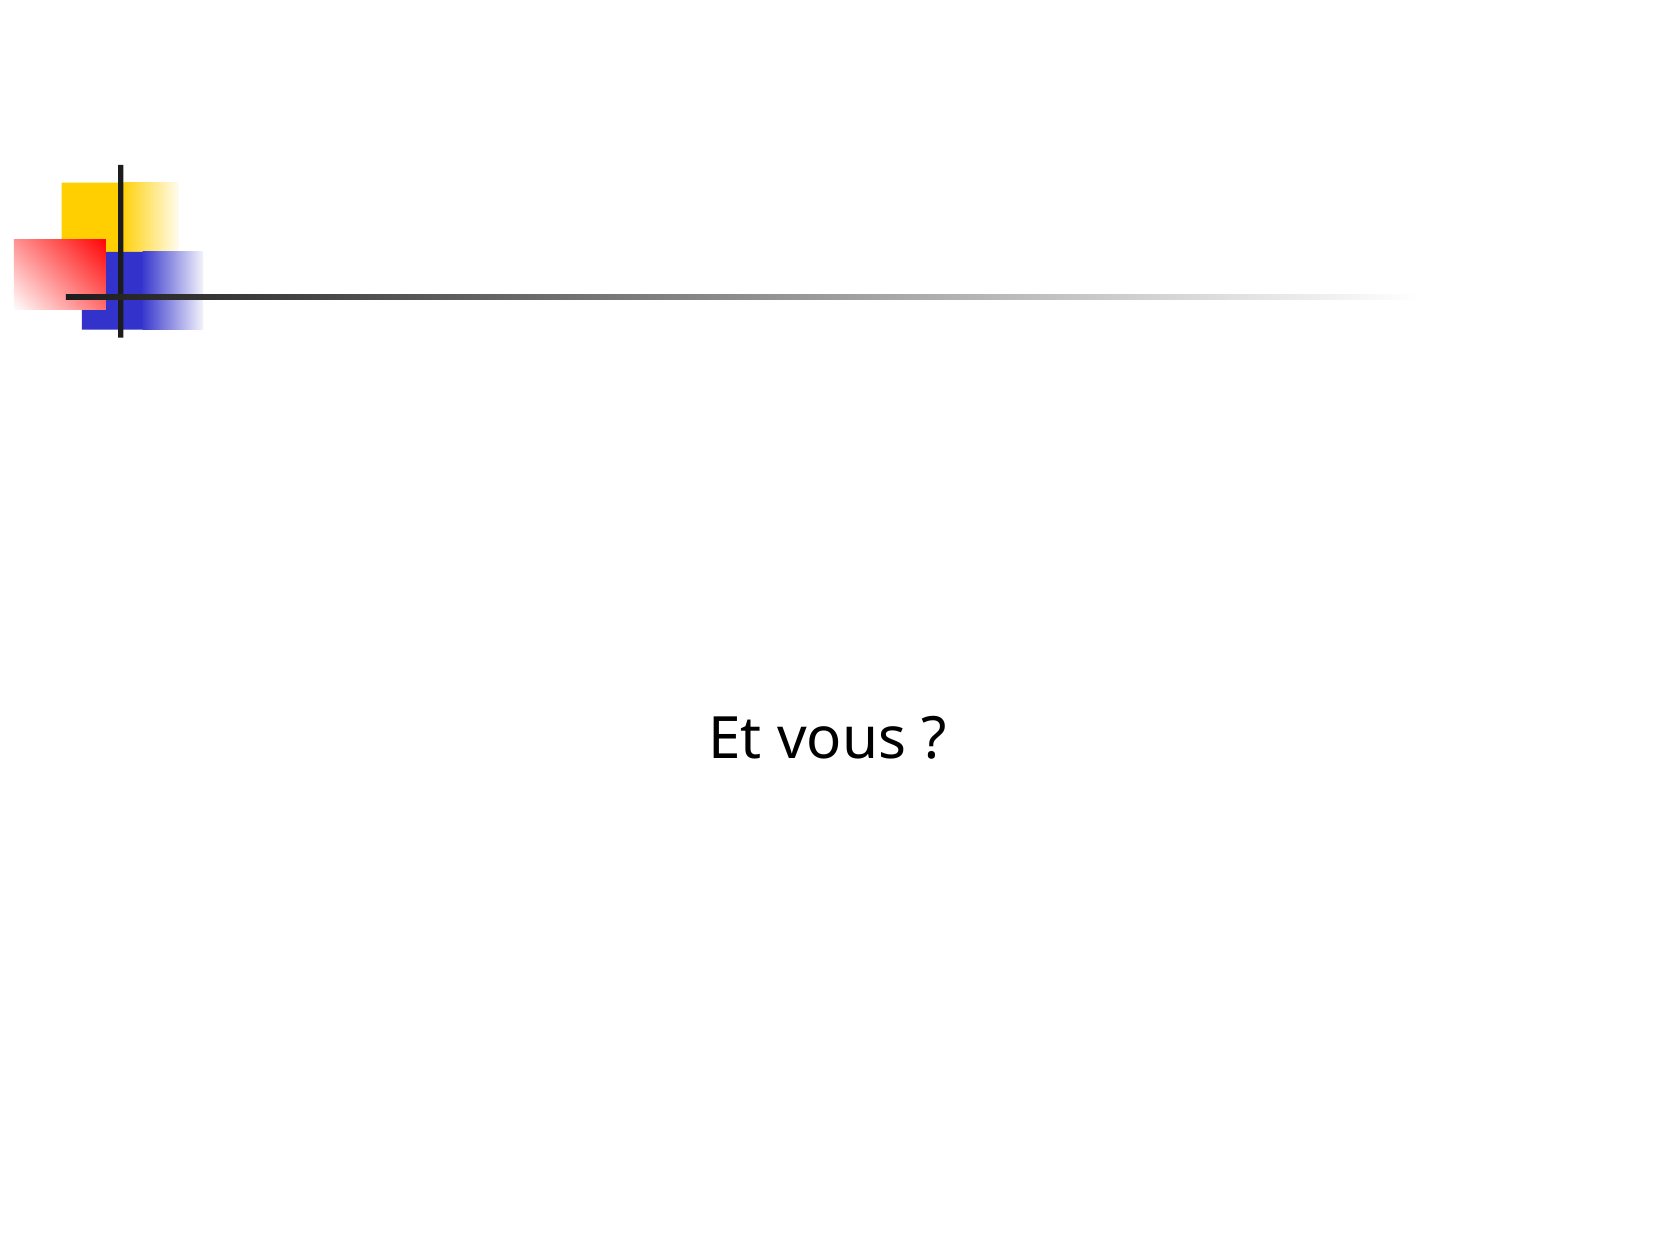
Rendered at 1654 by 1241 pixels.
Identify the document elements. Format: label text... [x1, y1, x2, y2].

subtitle Et vous ? [121, 352, 1534, 1119]
title [121, 102, 1534, 311]
